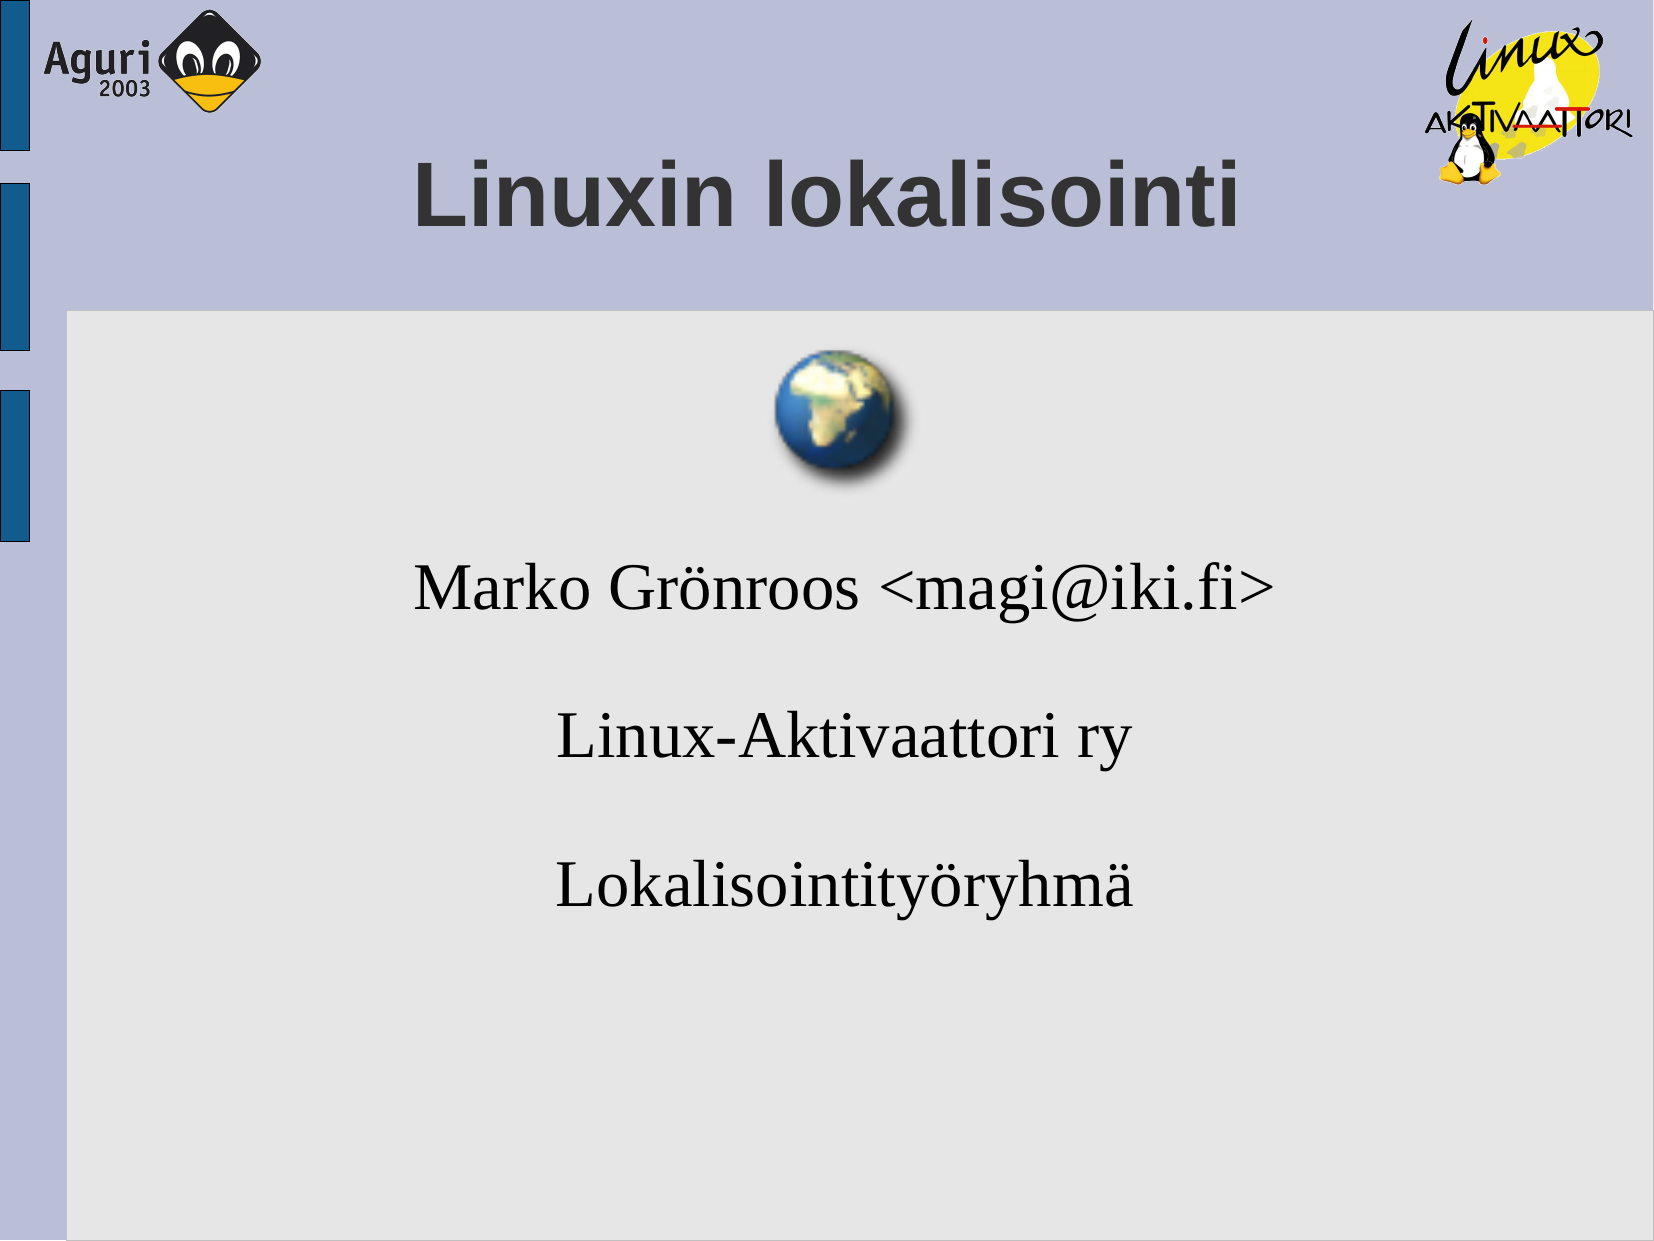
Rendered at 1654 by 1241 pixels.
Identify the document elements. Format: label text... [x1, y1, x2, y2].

subtitle Marko Grönroos <magi@iki.fi> Linux-Aktivaattori ry Lokalisointityöryhmä [121, 344, 1534, 1127]
picture [1417, 12, 1640, 190]
picture [755, 327, 931, 502]
picture [39, 9, 265, 113]
title Linuxin lokalisointi [121, 91, 1534, 299]
